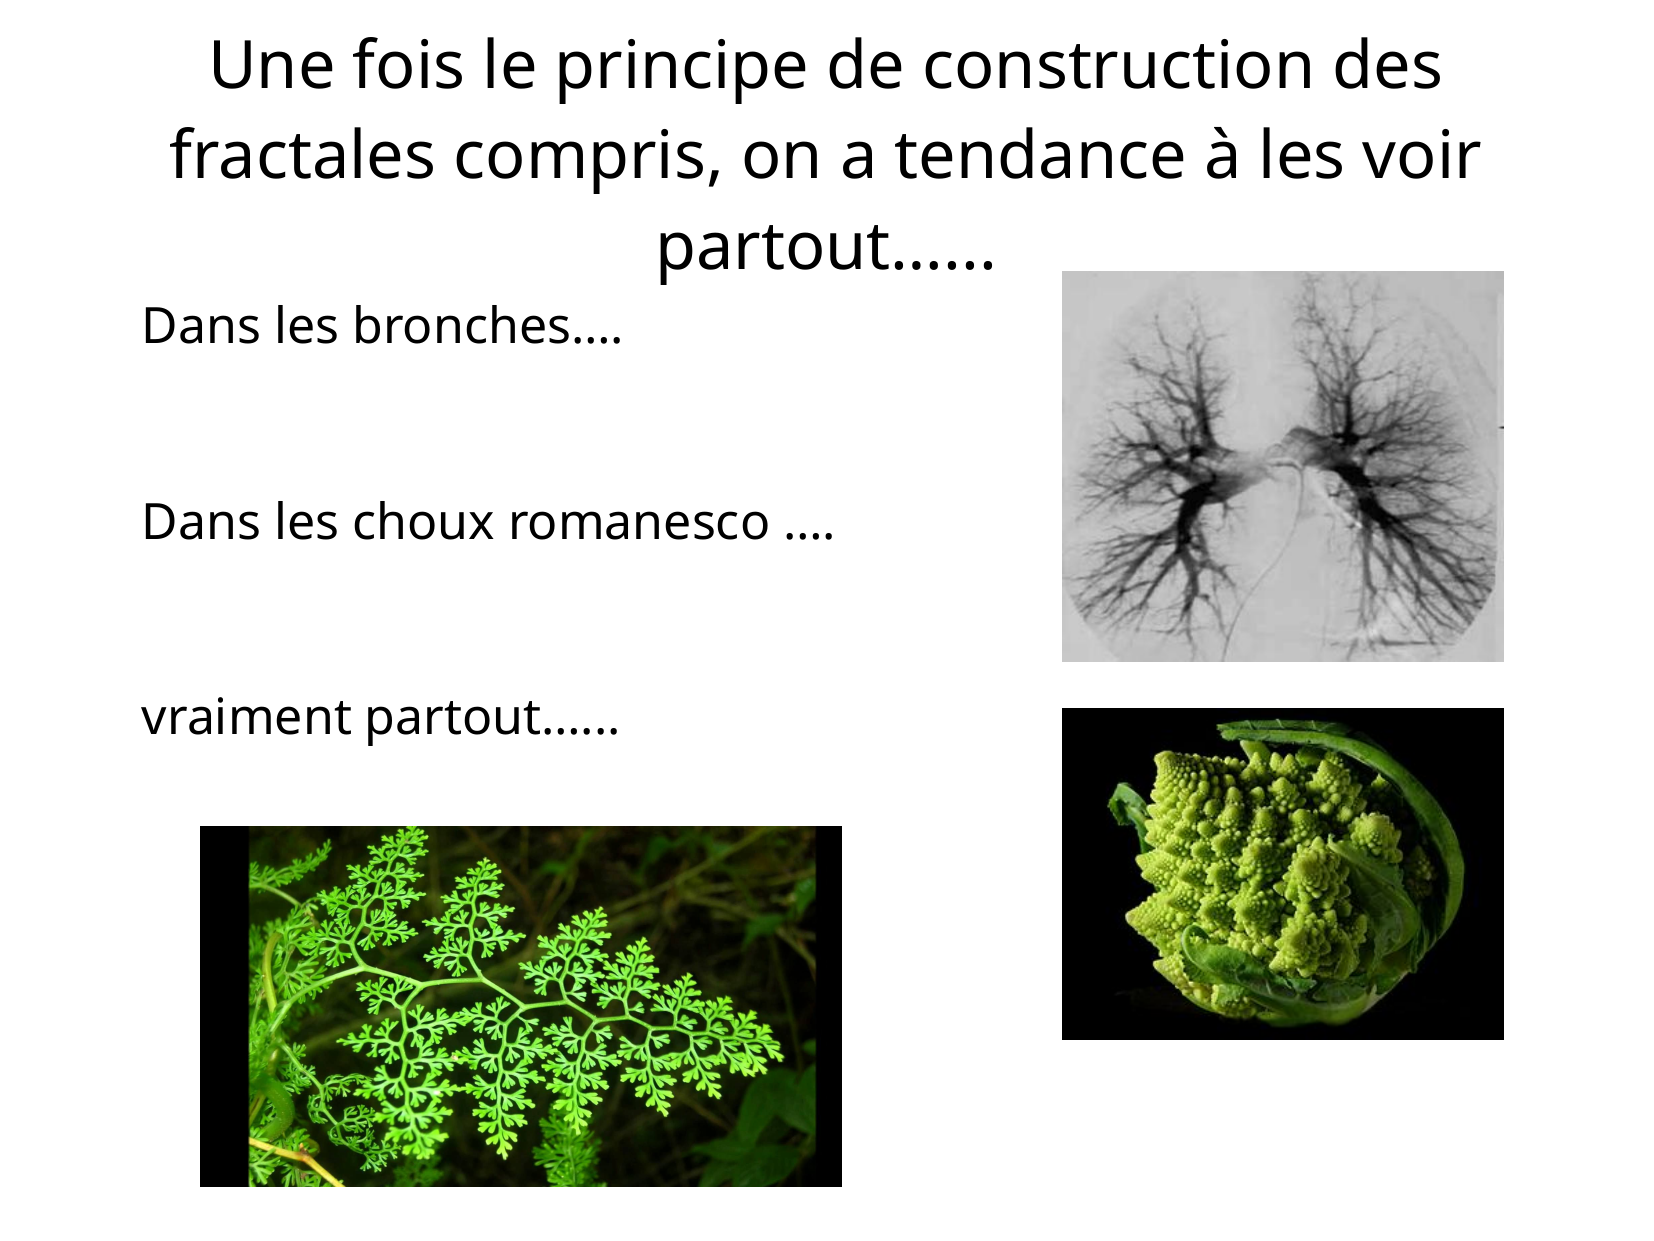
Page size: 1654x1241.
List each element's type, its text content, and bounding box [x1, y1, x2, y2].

list Dans les bronches…. Dans les choux romanesco …. vraiment partout…... [70, 290, 945, 1146]
picture [1062, 271, 1504, 662]
picture [200, 826, 842, 1188]
title Une fois le principe de construction des fractales compris, on a tendance à les voir partout…... [82, 49, 1571, 257]
picture [1062, 708, 1504, 1040]
